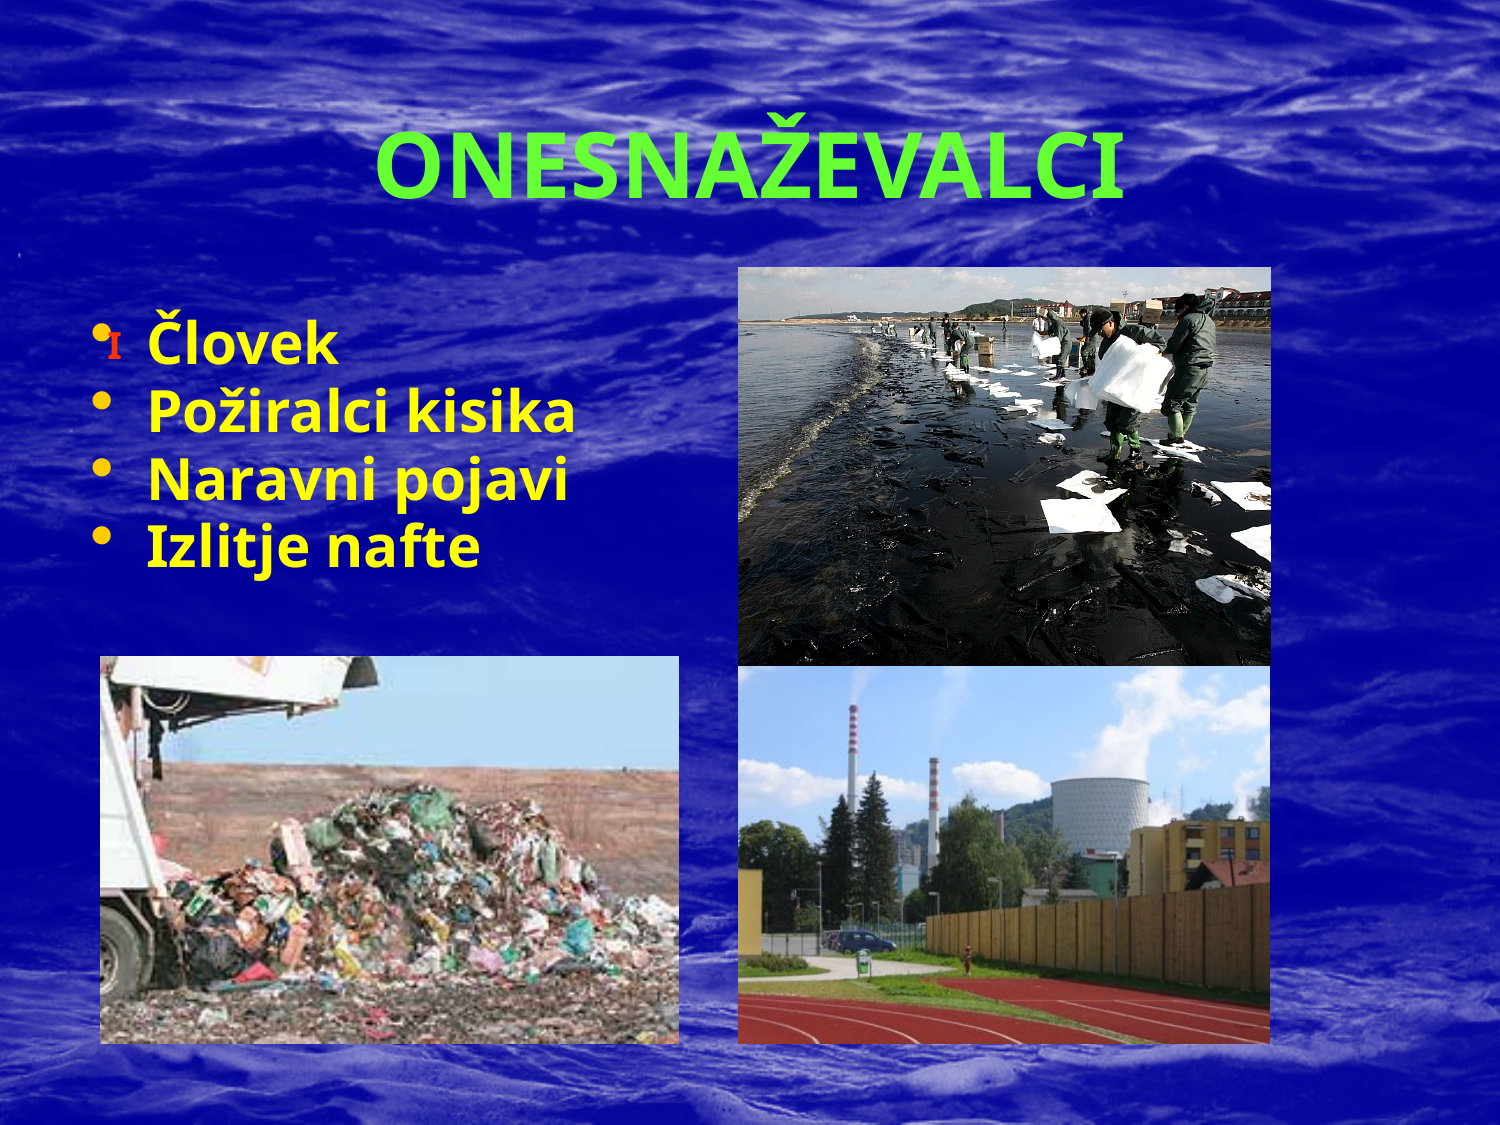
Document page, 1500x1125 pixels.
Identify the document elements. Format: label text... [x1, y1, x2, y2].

list Človek Požiralci kisika Naravni pojavi Izlitje nafte [75, 312, 668, 598]
picture [0, 0, 1500, 1125]
title ONESNAŽEVALCI [75, 47, 1425, 275]
text_box I [92, 314, 137, 375]
